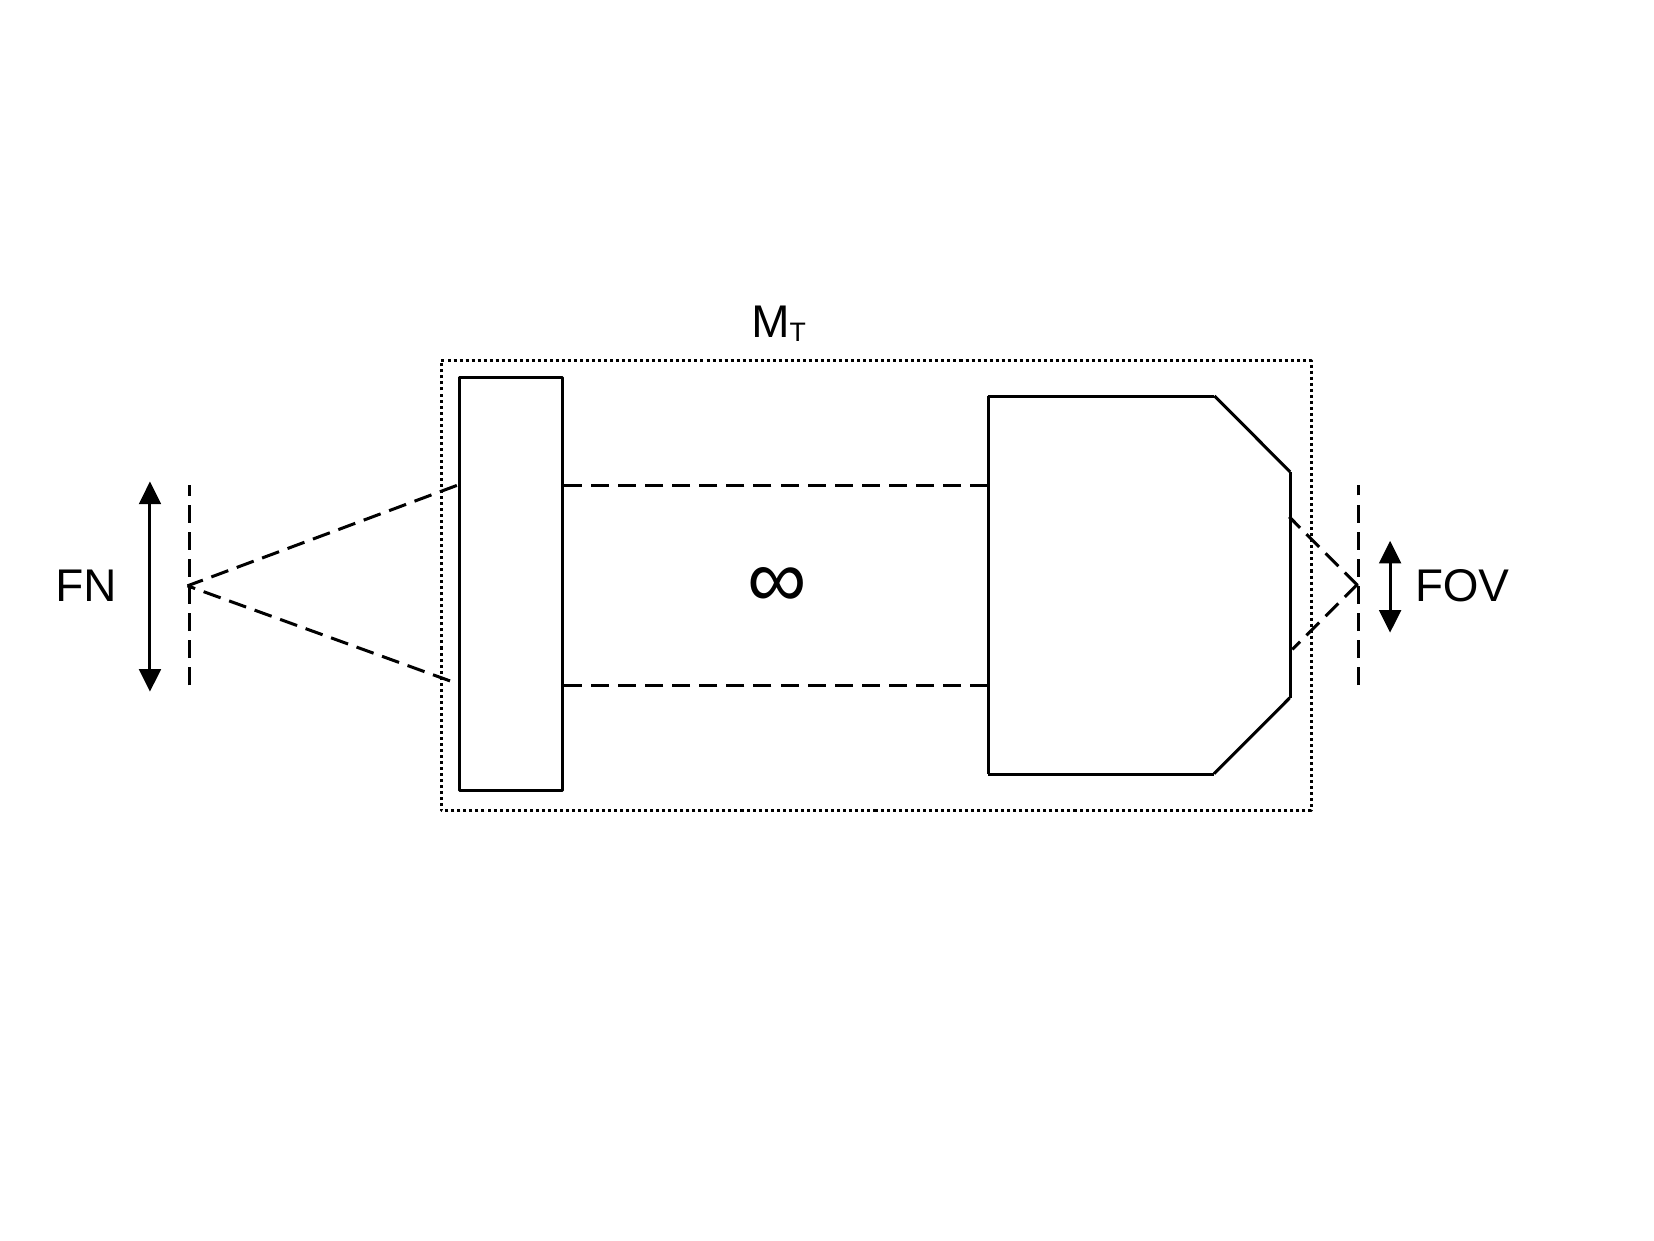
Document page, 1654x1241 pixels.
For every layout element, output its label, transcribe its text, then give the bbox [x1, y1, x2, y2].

text_box FN [19, 552, 153, 638]
text_box ∞ [732, 525, 809, 634]
text_box FOV [1395, 552, 1529, 638]
text_box MT [712, 288, 845, 375]
